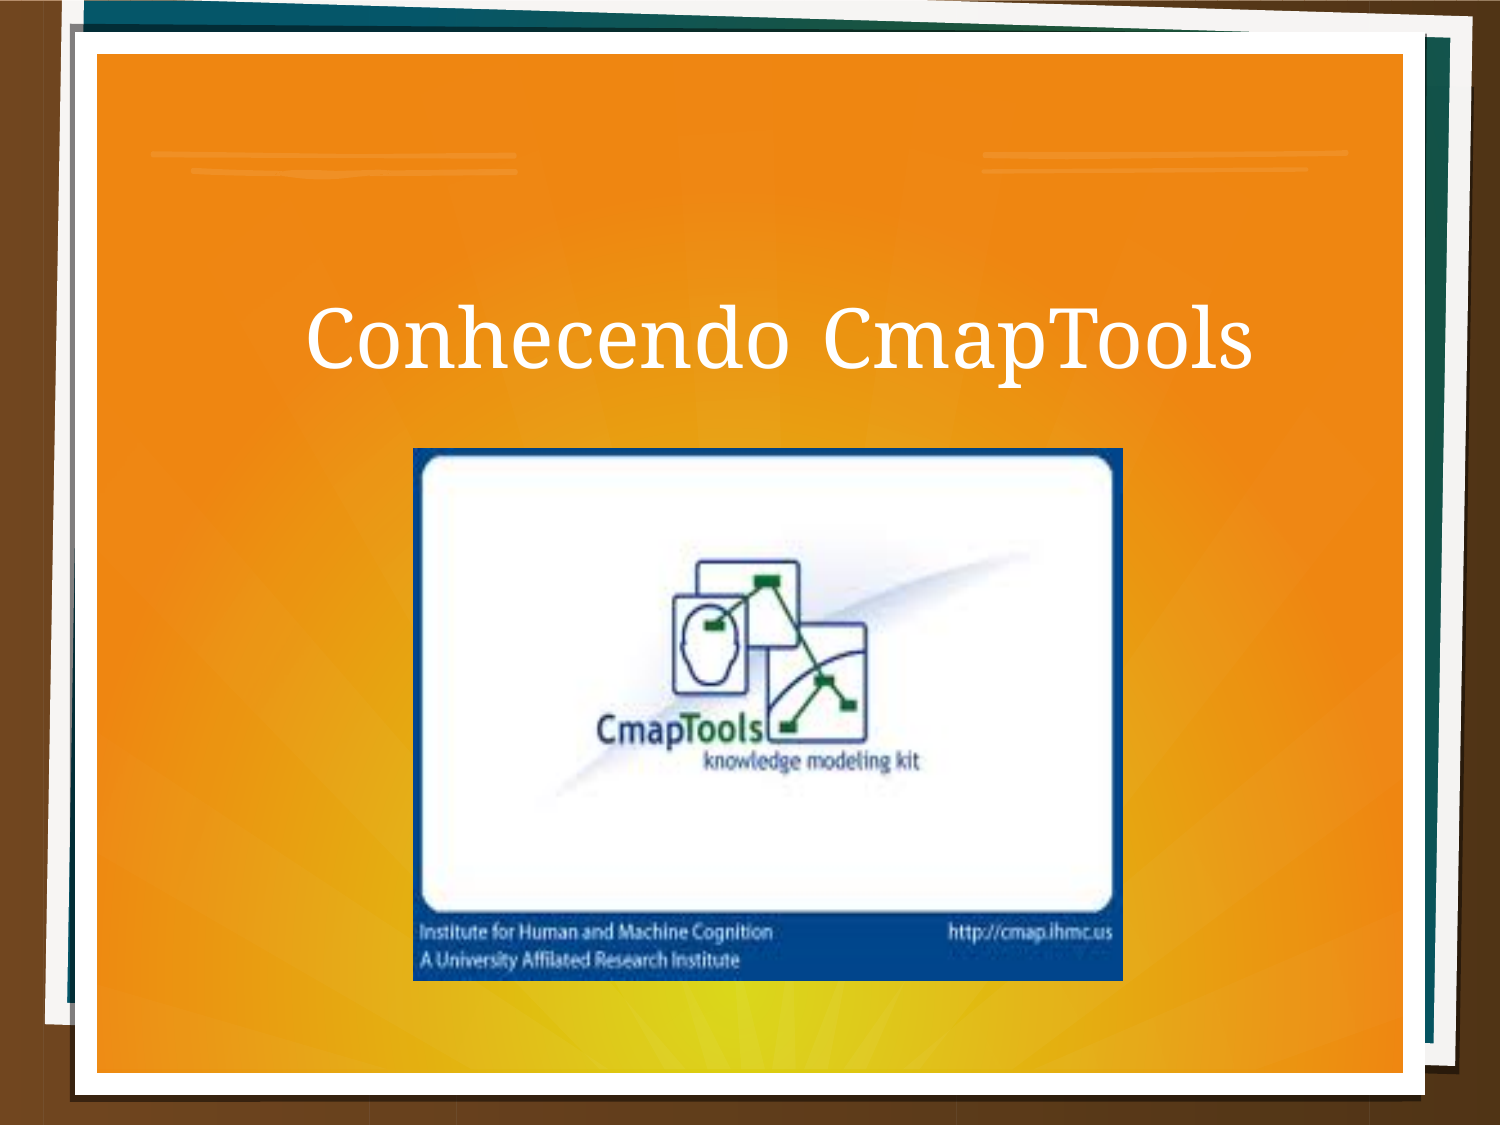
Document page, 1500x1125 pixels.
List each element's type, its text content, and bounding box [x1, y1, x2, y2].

picture [413, 448, 1123, 981]
text_box Conhecendo CmapTools [259, 271, 1300, 388]
list [53, 42, 1447, 1071]
